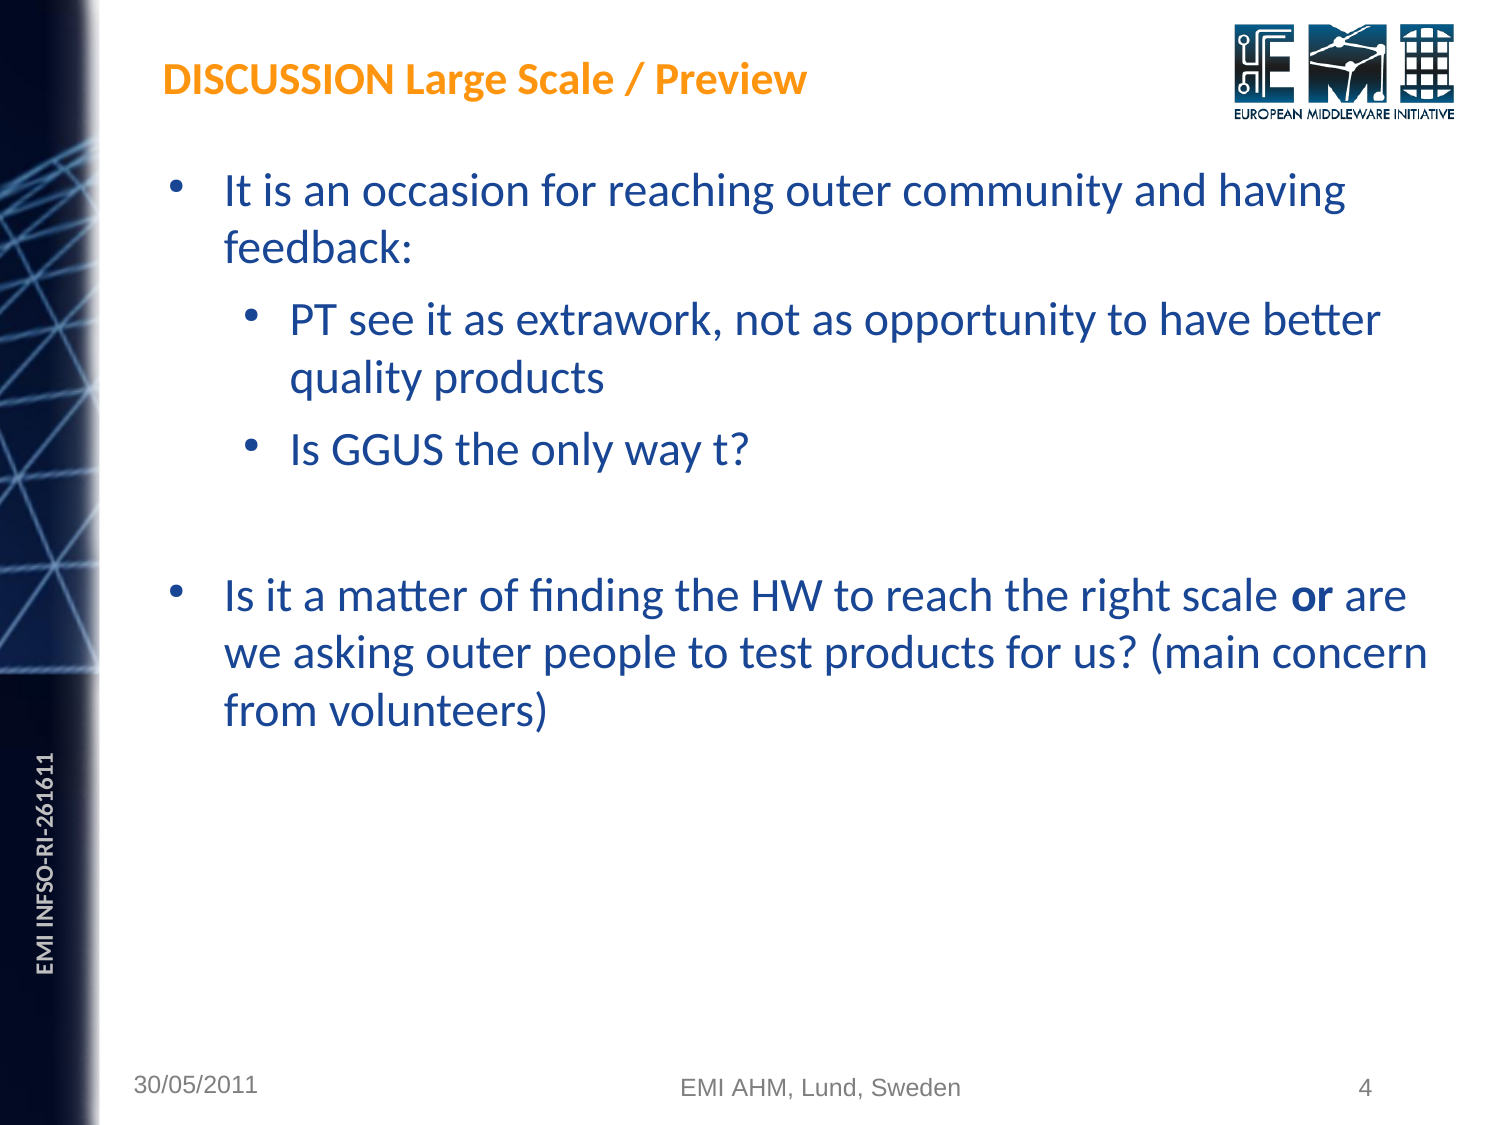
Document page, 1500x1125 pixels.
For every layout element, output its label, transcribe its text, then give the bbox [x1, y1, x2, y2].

text_box 30/05/2011 [118, 1061, 301, 1123]
picture [1185, 8, 1500, 140]
list It is an occasion for reaching outer community and having feedback: PT see it as extrawork, not as opportunity to have better quality products Is GGUS the only way t? Is it a matter of finding the HW to reach the right scale or are we asking outer people to test products for us? (main concern from volunteers) [153, 150, 1477, 993]
text_box EMI AHM, Lund, Sweden [298, 1063, 1344, 1124]
text_box DISCUSSION Large Scale / Preview [147, 40, 1195, 114]
text_box <number> [1343, 1063, 1426, 1123]
picture [0, 0, 111, 1125]
